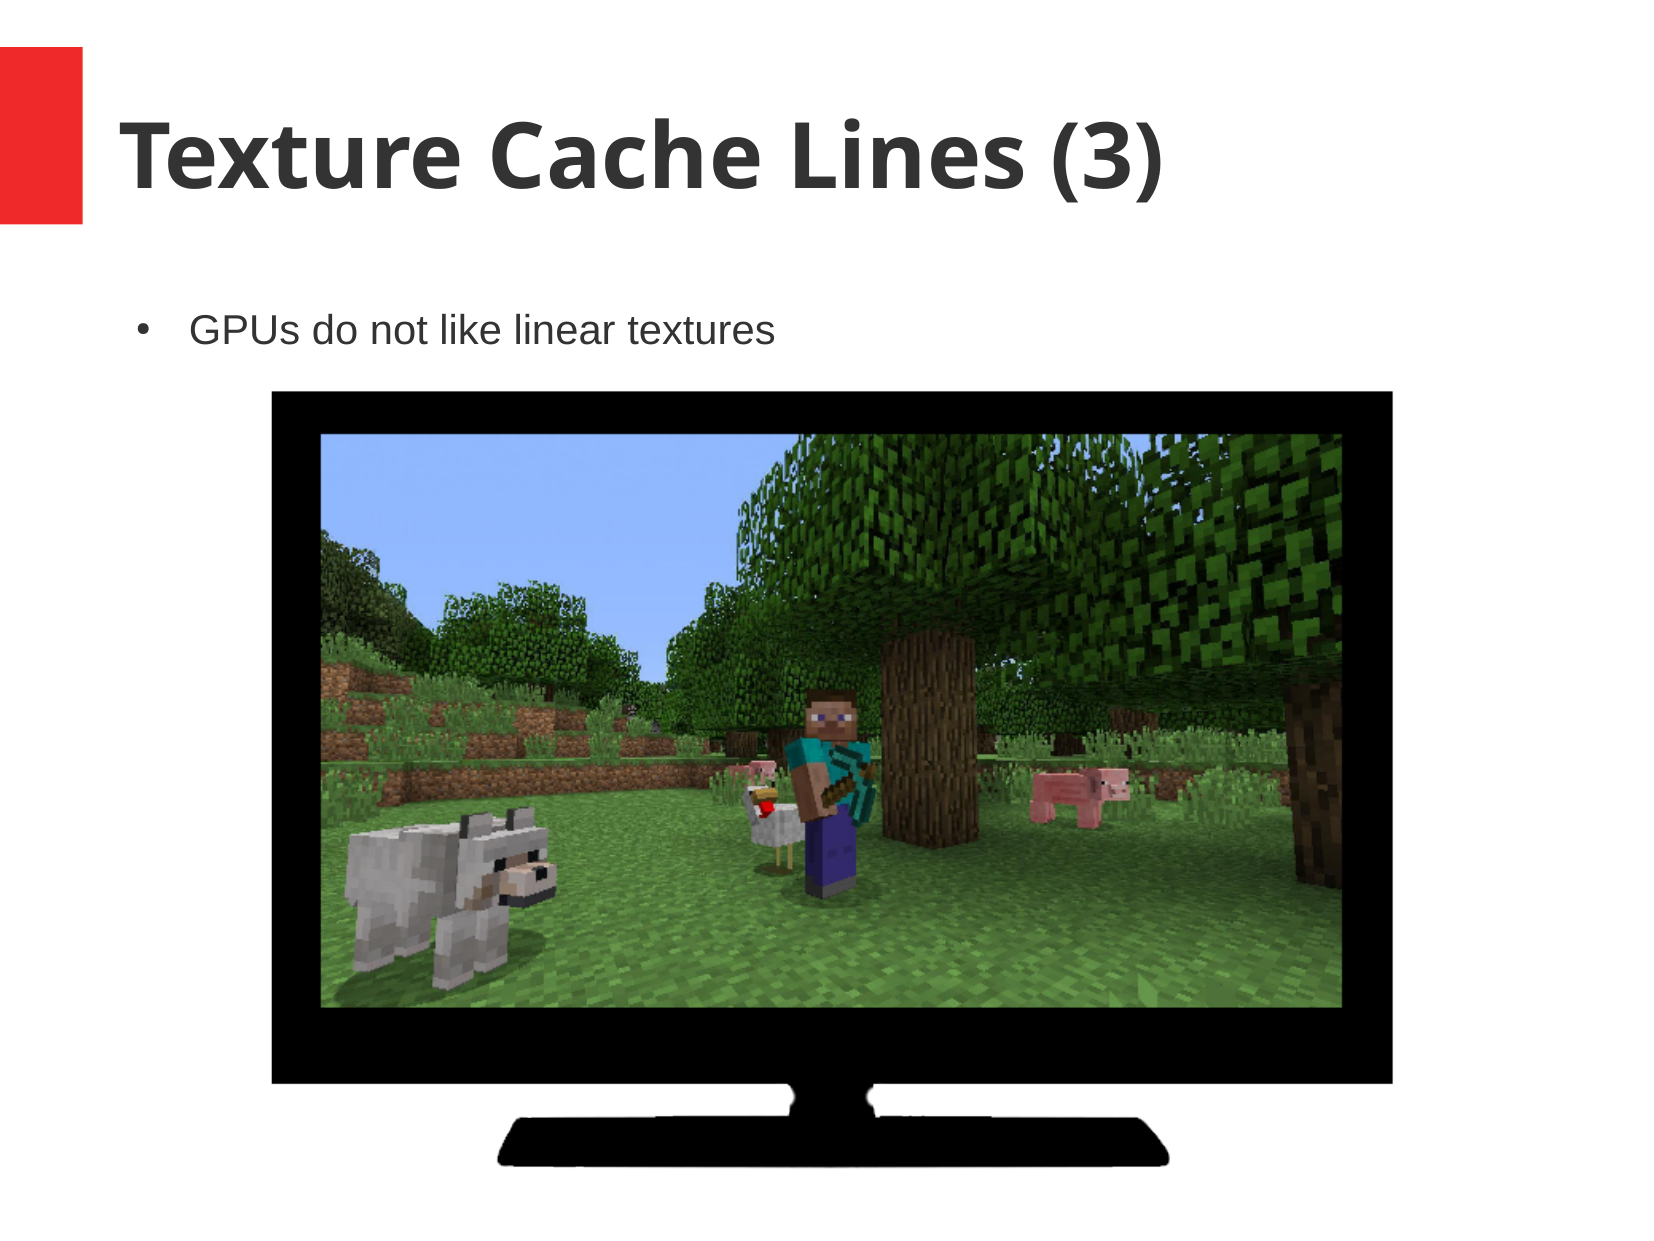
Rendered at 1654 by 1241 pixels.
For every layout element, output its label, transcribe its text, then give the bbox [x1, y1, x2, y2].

picture [259, 377, 1406, 1180]
title Texture Cache Lines (3) [118, 49, 1571, 257]
list GPUs do not like linear textures [118, 307, 1583, 1074]
